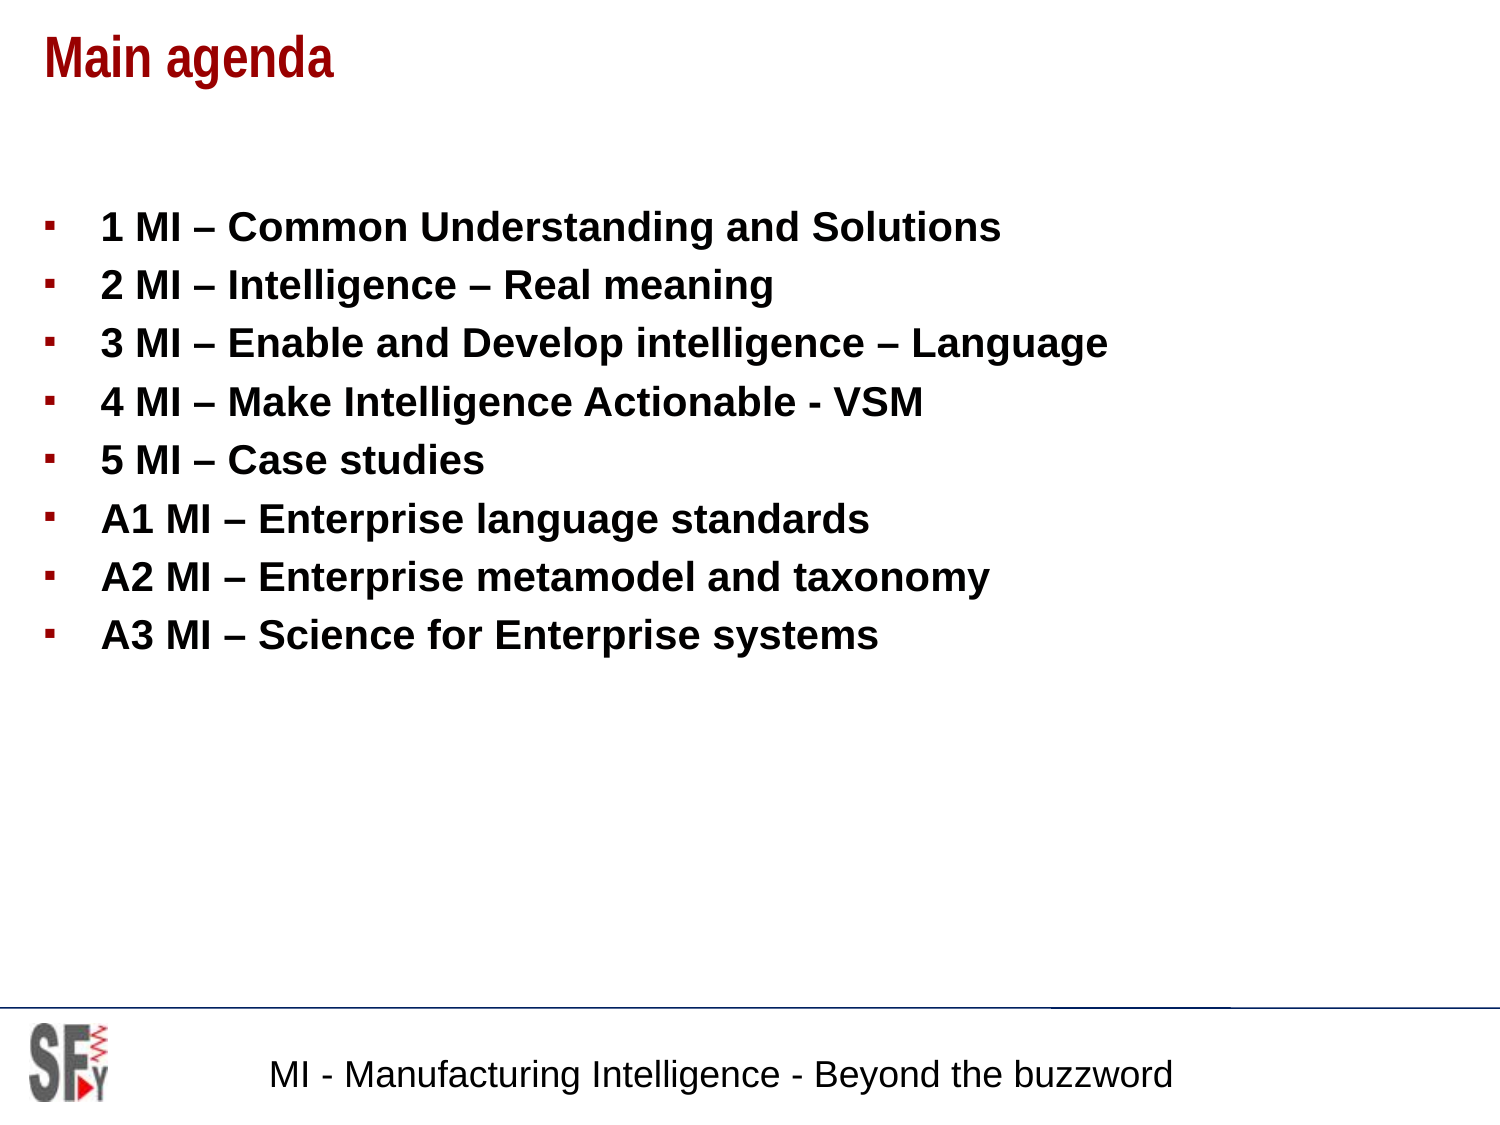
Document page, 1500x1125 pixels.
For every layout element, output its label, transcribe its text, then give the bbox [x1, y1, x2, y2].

list 1 MI – Common Understanding and Solutions 2 MI – Intelligence – Real meaning 3 MI – Enable and Develop intelligence – Language 4 MI – Make Intelligence Actionable - VSM 5 MI – Case studies A1 MI – Enterprise language standards A2 MI – Enterprise metamodel and taxonomy A3 MI – Science for Enterprise systems [29, 184, 1471, 988]
footer MI - Manufacturing Intelligence - Beyond the buzzword [253, 1034, 1336, 1103]
title Main agenda [29, 12, 1471, 138]
picture [29, 1023, 108, 1102]
